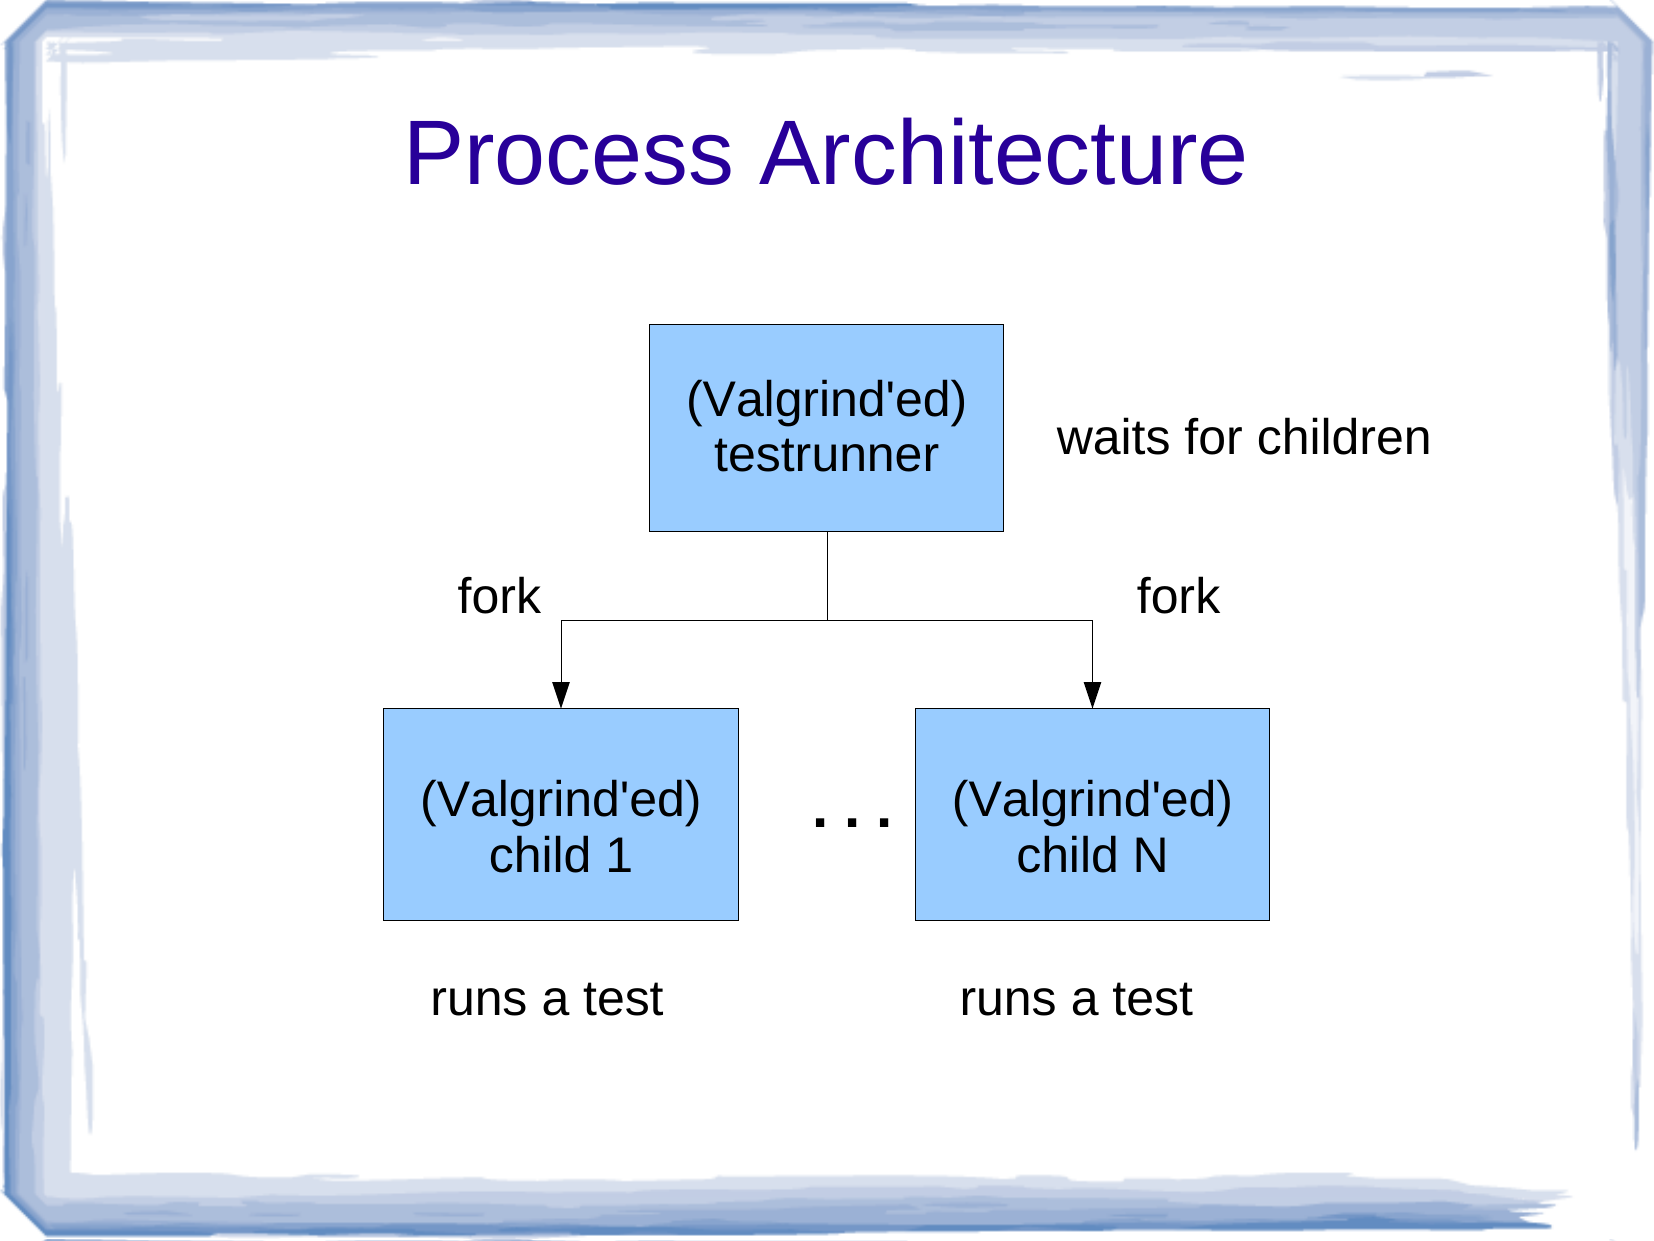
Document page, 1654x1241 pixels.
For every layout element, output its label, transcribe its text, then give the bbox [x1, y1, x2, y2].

text_box runs a test [415, 962, 680, 1034]
title Process Architecture [82, 49, 1571, 257]
text_box (Valgrind'ed) child 1 [398, 763, 724, 945]
text_box [383, 708, 739, 921]
text_box (Valgrind'ed) child N [930, 763, 1255, 945]
picture [0, 0, 1654, 1241]
text_box runs a test [944, 962, 1209, 1034]
text_box [649, 324, 1004, 532]
text_box fork [442, 561, 557, 632]
text_box fork [1122, 561, 1236, 632]
text_box . . . [797, 767, 909, 878]
text_box (Valgrind'ed) testrunner [664, 363, 990, 490]
text_box [915, 708, 1270, 921]
text_box waits for children [1042, 401, 1447, 473]
